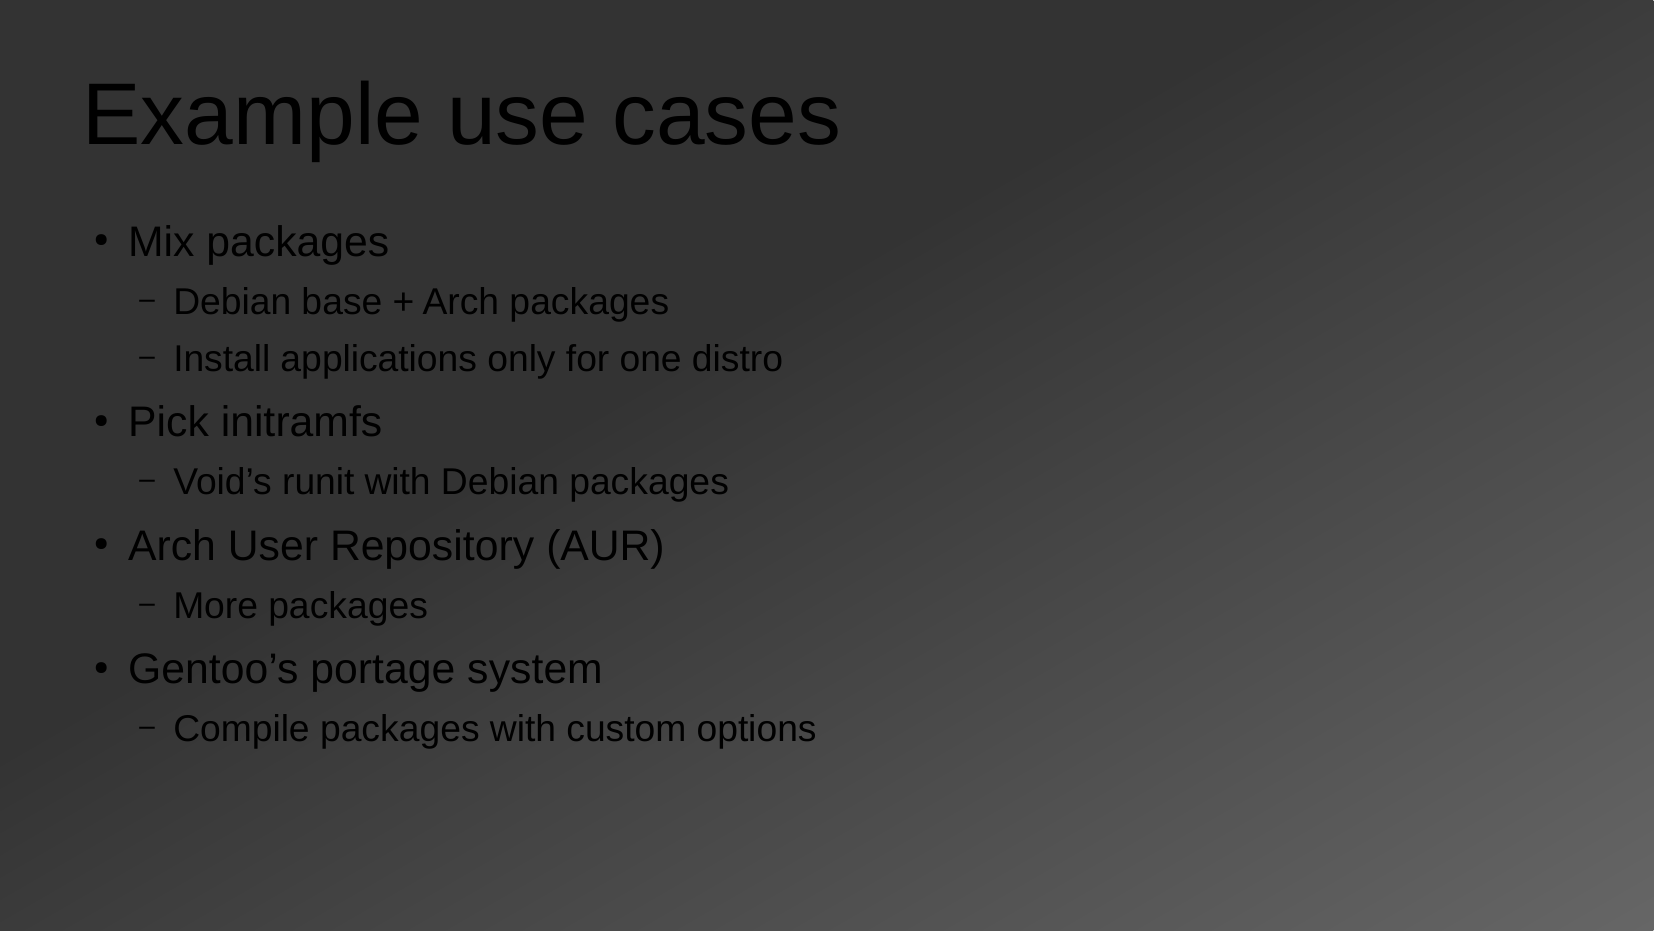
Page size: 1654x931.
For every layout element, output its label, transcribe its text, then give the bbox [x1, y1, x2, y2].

list Mix packages Debian base + Arch packages Install applications only for one distro Pick initramfs Void’s runit with Debian packages Arch User Repository (AUR) More packages Gentoo’s portage system Compile packages with custom options [82, 217, 1571, 758]
title Example use cases [82, 37, 1571, 193]
